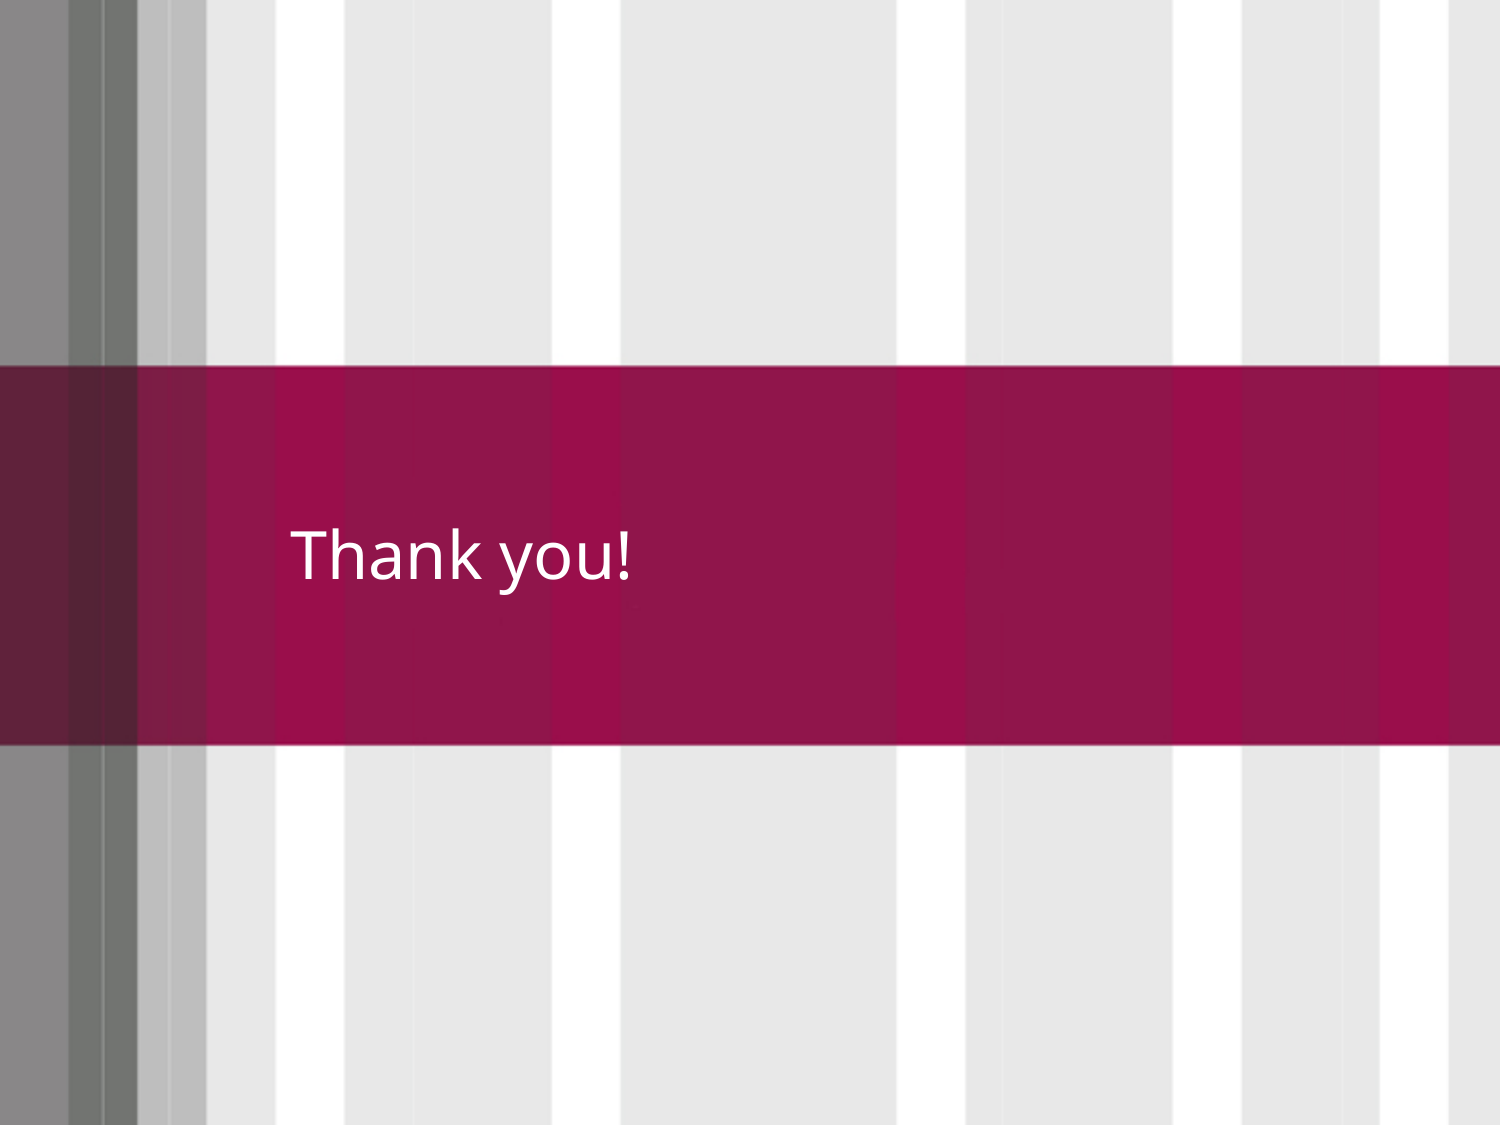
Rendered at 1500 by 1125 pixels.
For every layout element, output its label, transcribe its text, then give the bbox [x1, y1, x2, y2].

title Thank you! [275, 432, 1297, 674]
picture [0, 0, 1500, 1125]
